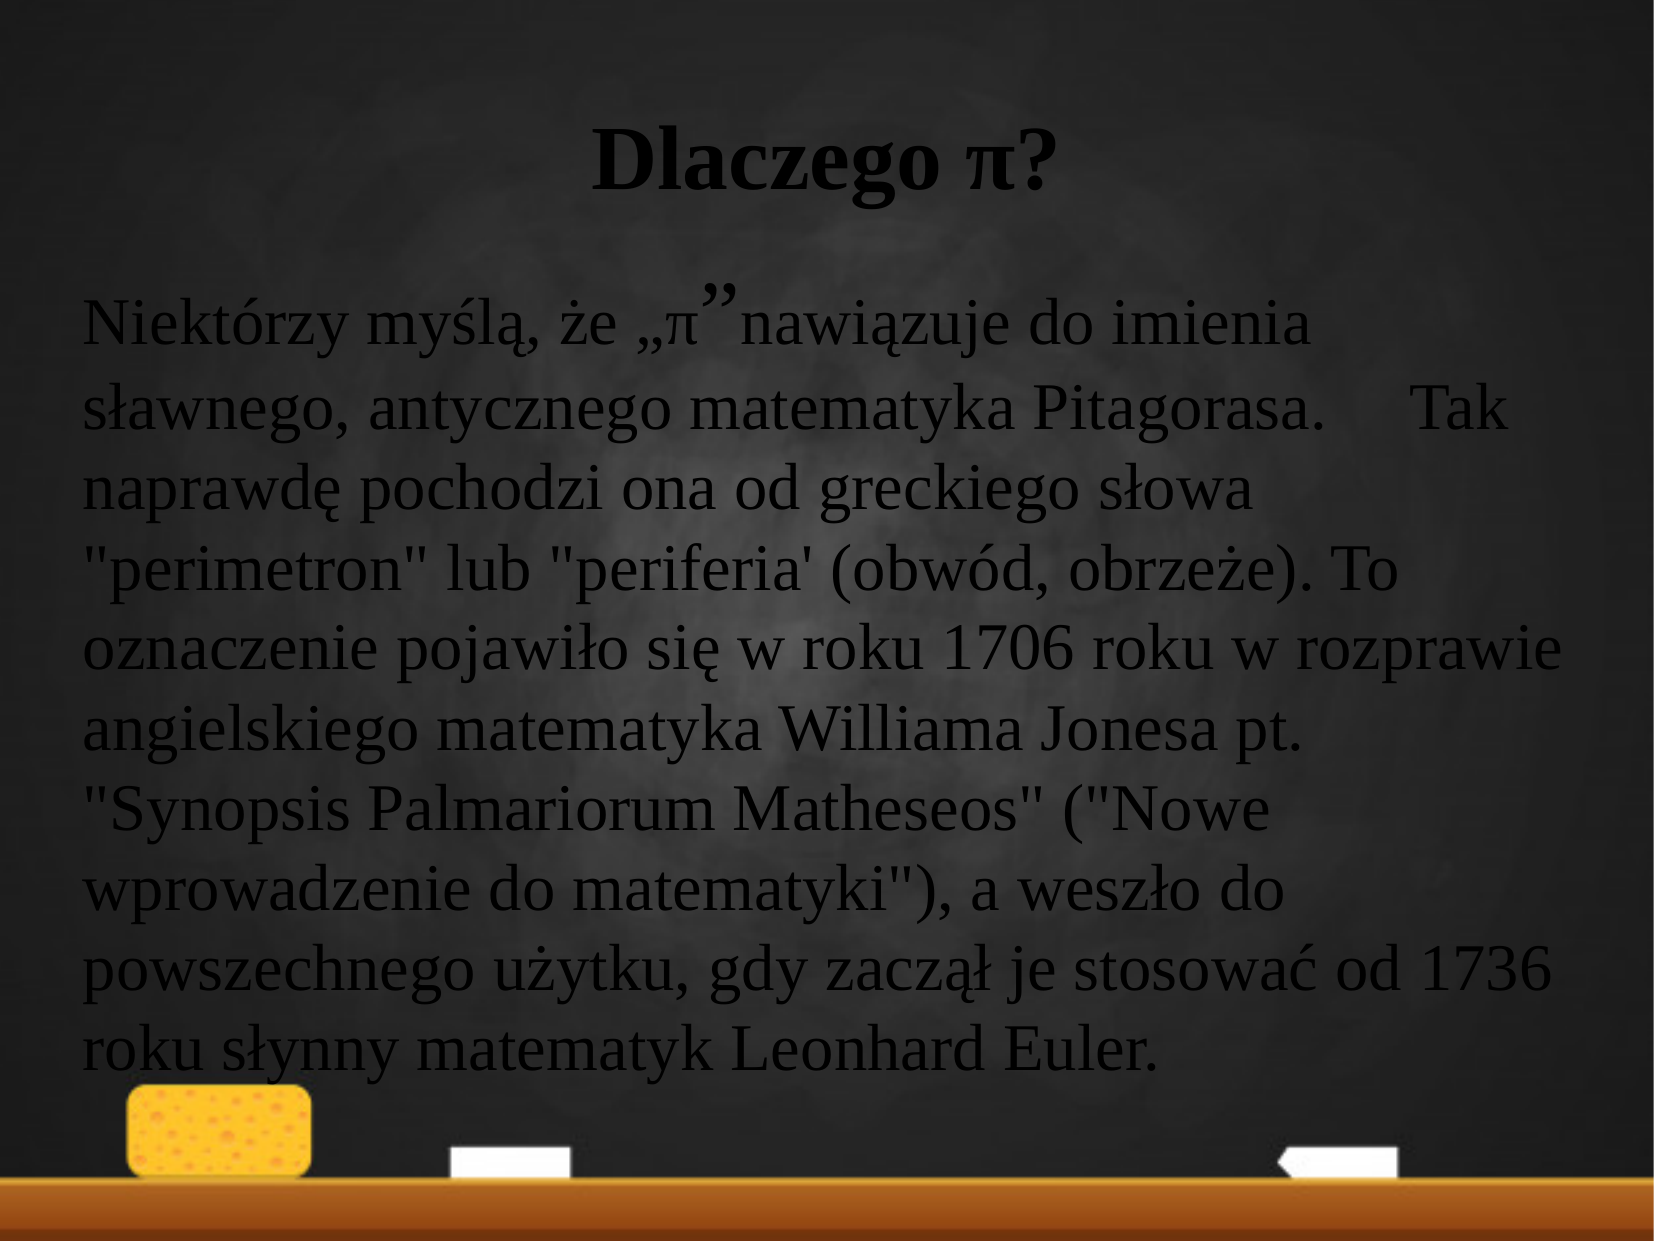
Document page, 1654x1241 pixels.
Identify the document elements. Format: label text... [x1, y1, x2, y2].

title Dlaczego π? [82, 49, 1571, 252]
list Niektórzy myślą, że „π”nawiązuje do imienia sławnego, antycznego matematyka Pitagorasa. Tak naprawdę pochodzi ona od greckiego słowa "perimetron" lub "periferia' (obwód, obrzeże). To oznaczenie pojawiło się w roku 1706 roku w rozprawie angielskiego matematyka Williama Jonesa pt. "Synopsis Palmariorum Matheseos" ("Nowe wprowadzenie do matematyki"), a weszło do powszechnego użytku, gdy zaczął je stosować od 1736 roku słynny matematyk Leonhard Euler. [82, 252, 1571, 1126]
